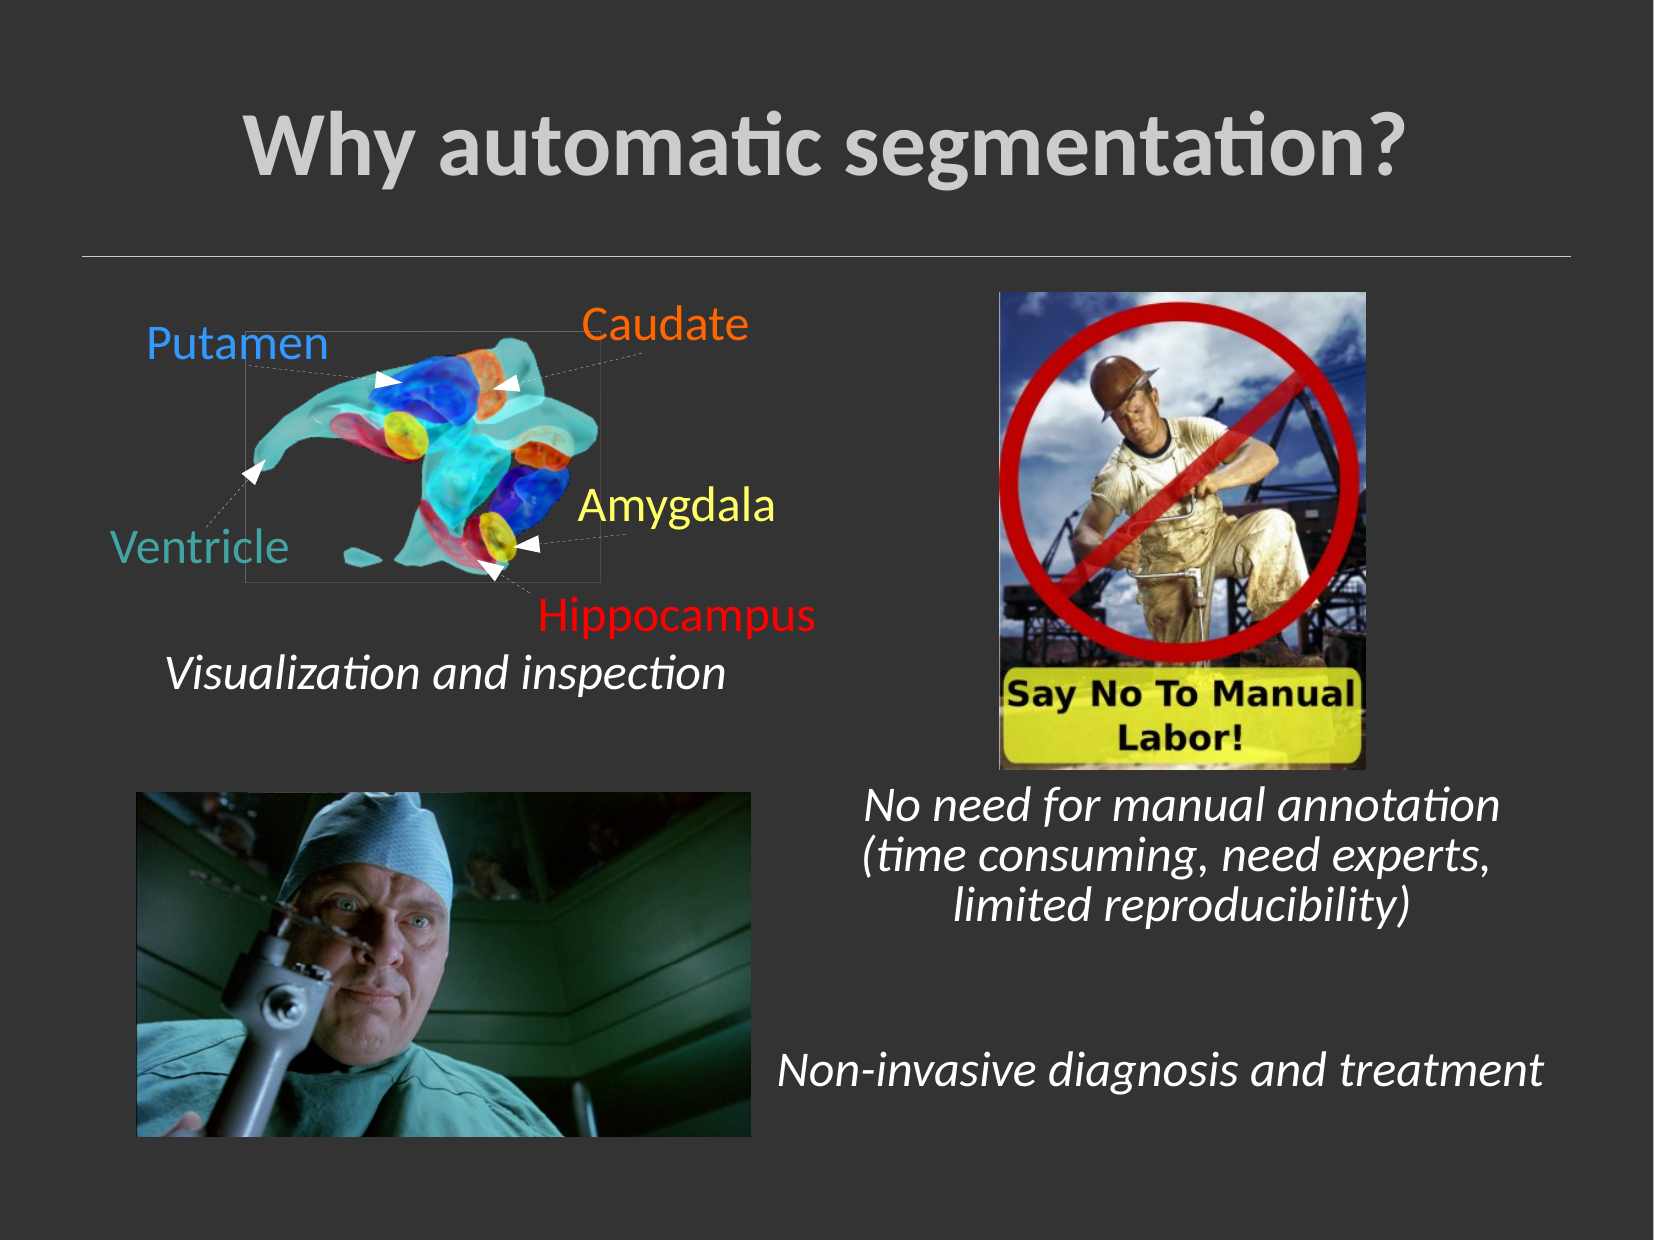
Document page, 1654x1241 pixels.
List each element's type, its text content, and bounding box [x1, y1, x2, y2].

text_box Putamen [131, 314, 384, 430]
text_box Amygdala [562, 476, 794, 577]
text_box Ventricle [94, 518, 363, 634]
text_box Caudate [566, 295, 796, 411]
title Why automatic segmentation? [82, 49, 1571, 257]
text_box Hippocampus [522, 586, 916, 701]
picture [245, 331, 601, 583]
picture [999, 292, 1366, 770]
text_box Visualization and inspection [138, 645, 754, 721]
picture [136, 792, 751, 1137]
